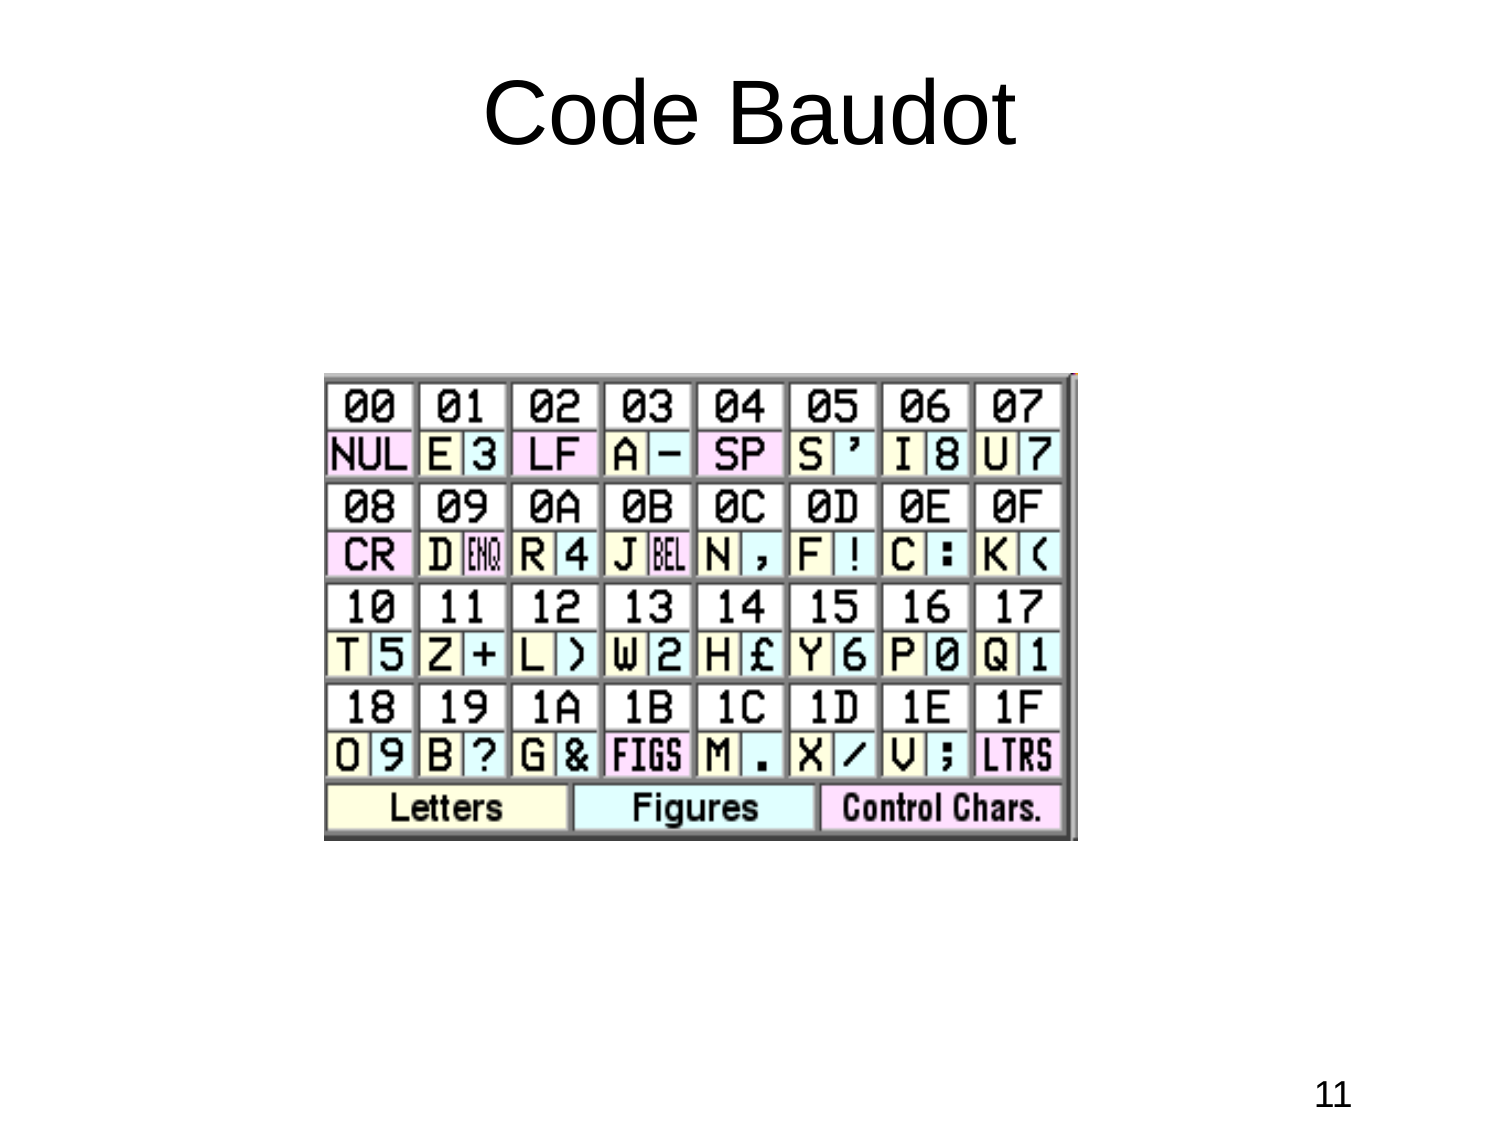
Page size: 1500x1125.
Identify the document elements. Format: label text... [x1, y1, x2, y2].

picture [324, 373, 1078, 841]
title Code Baudot [75, 45, 1425, 233]
